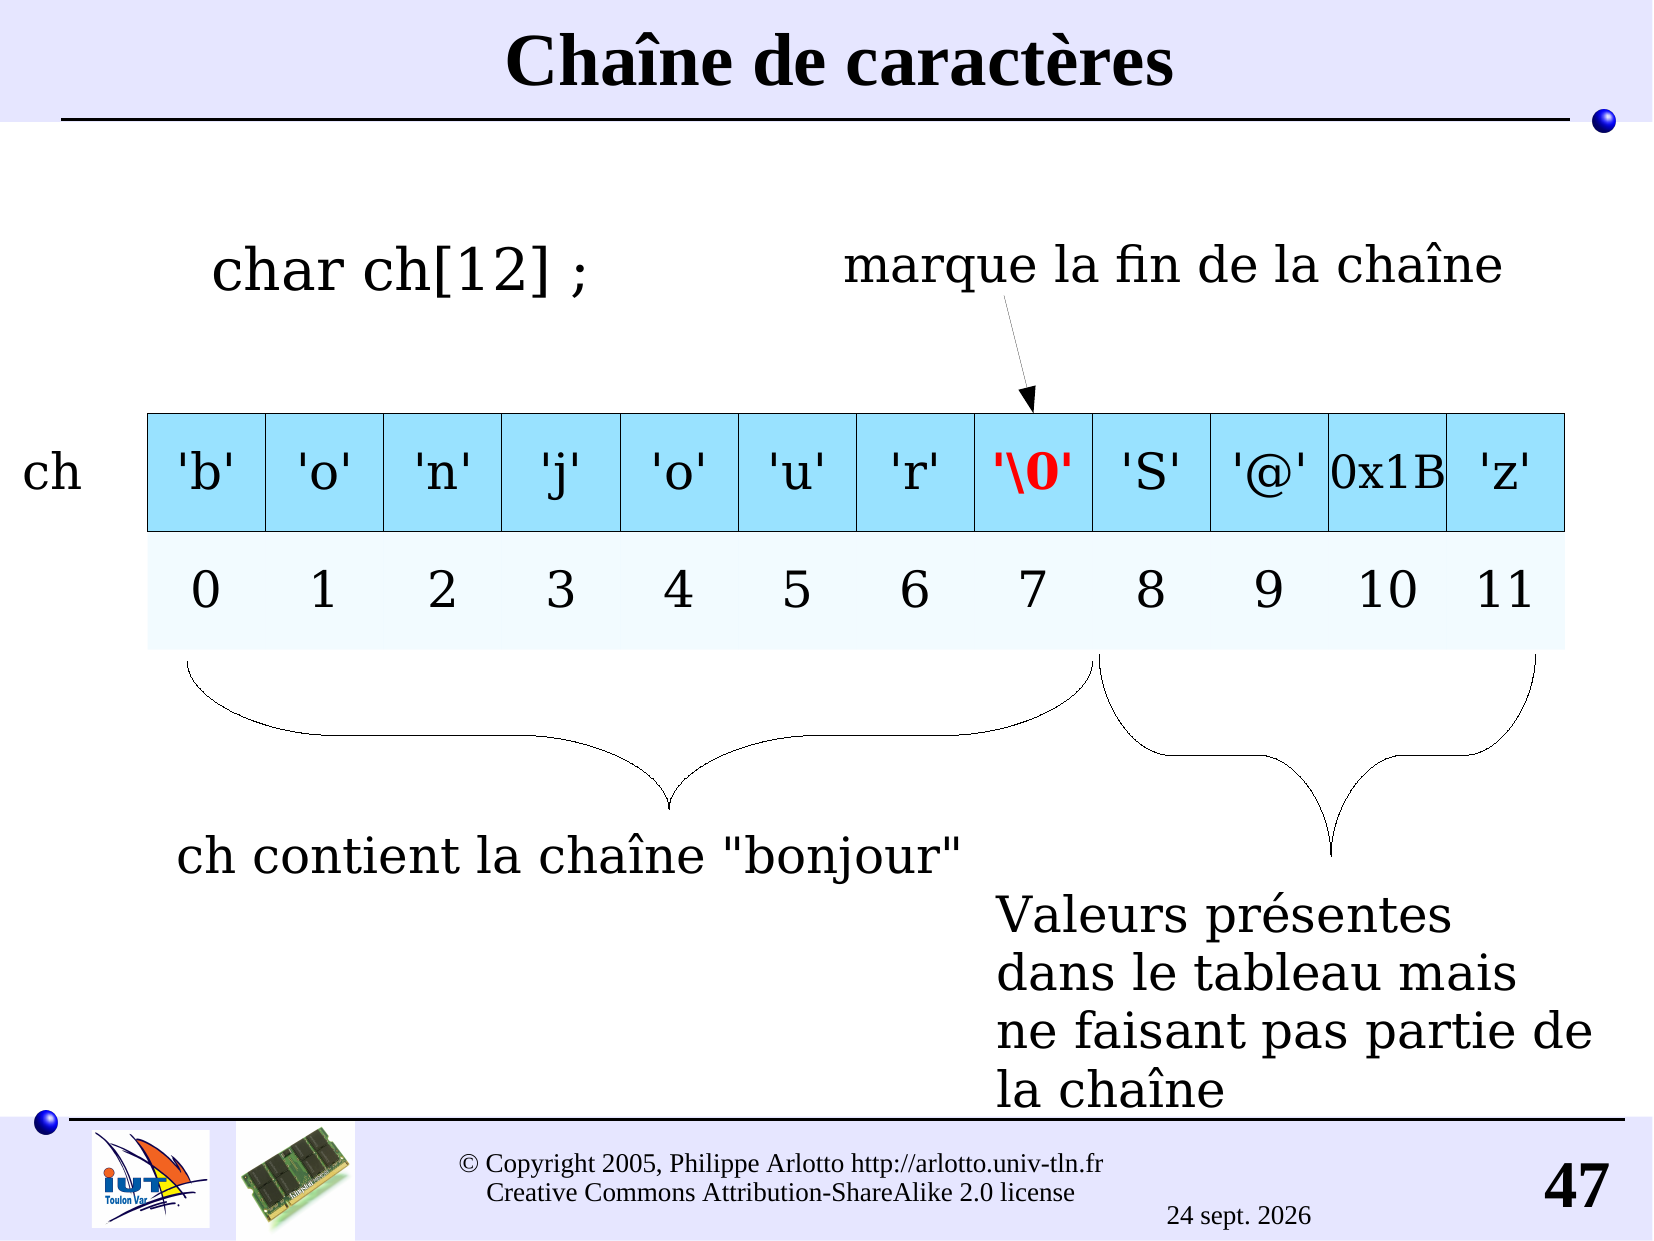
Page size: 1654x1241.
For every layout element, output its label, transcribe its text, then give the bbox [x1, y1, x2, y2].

text_box ch [22, 442, 119, 502]
text_box 5 [738, 531, 856, 650]
text_box 'b' [147, 413, 266, 531]
text_box 3 [501, 531, 620, 650]
title Chaîne de caractères [95, 11, 1585, 110]
text_box ch contient la chaîne "bonjour" [176, 826, 965, 886]
text_box 6 [856, 531, 974, 650]
text_box char ch[12] ; [211, 236, 591, 305]
text_box 2 [383, 531, 501, 650]
picture [236, 1121, 355, 1241]
text_box '\0' [974, 413, 1092, 531]
text_box 11 [1446, 531, 1565, 650]
text_box 0 [147, 532, 265, 650]
text_box 4 [620, 531, 738, 650]
text_box 'r' [856, 413, 974, 531]
text_box 8 [1092, 531, 1210, 650]
text_box 'o' [266, 413, 383, 531]
text_box 'o' [620, 413, 738, 531]
text_box 0x1B [1328, 413, 1446, 531]
text_box marque la fin de la chaîne [843, 236, 1506, 295]
text_box 9 [1210, 531, 1328, 650]
text_box 'n' [383, 413, 501, 531]
text_box Valeurs présentes dans le tableau mais ne faisant pas partie de la chaîne [996, 885, 1595, 1119]
text_box 'u' [738, 413, 856, 531]
text_box 'j' [501, 413, 620, 531]
text_box 'S' [1092, 413, 1210, 531]
text_box '@' [1210, 413, 1328, 531]
text_box 10 [1328, 531, 1446, 650]
text_box 1 [265, 531, 383, 650]
text_box 7 [974, 531, 1092, 650]
text_box 'z' [1446, 413, 1565, 531]
